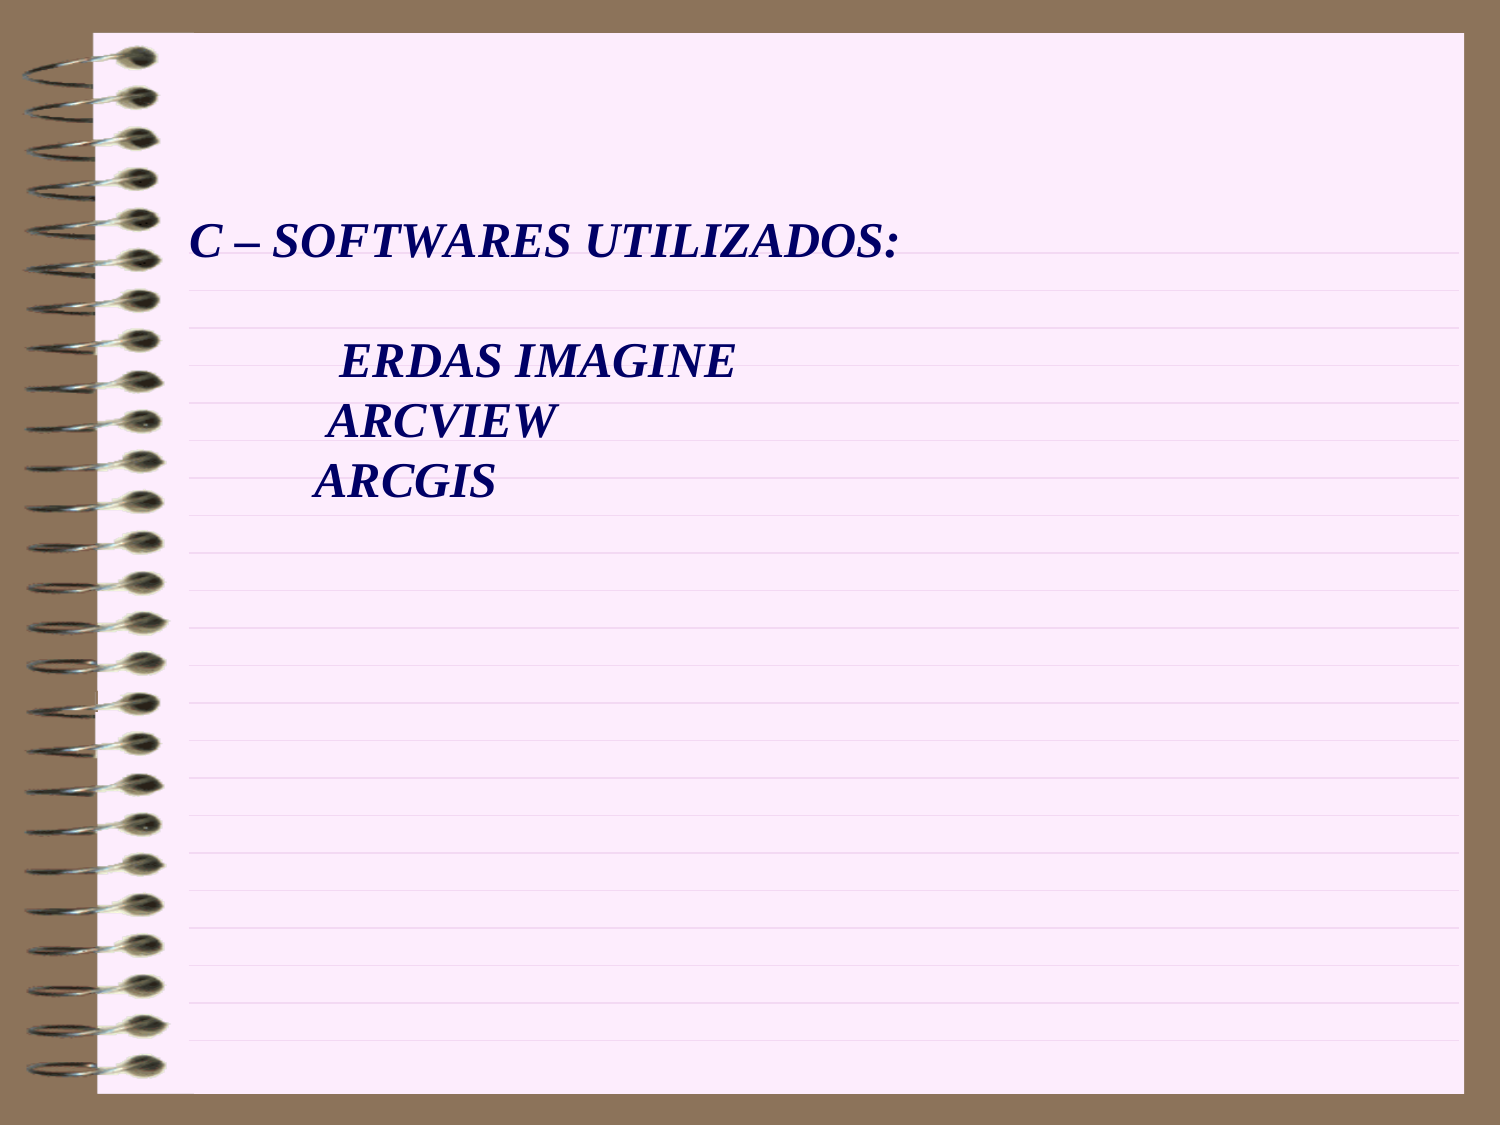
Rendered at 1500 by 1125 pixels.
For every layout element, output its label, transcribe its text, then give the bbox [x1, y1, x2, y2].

text_box C – SOFTWARES UTILIZADOS: ERDAS IMAGINE ARCVIEW ARCGIS [174, 199, 1451, 516]
picture [0, 8, 194, 1115]
